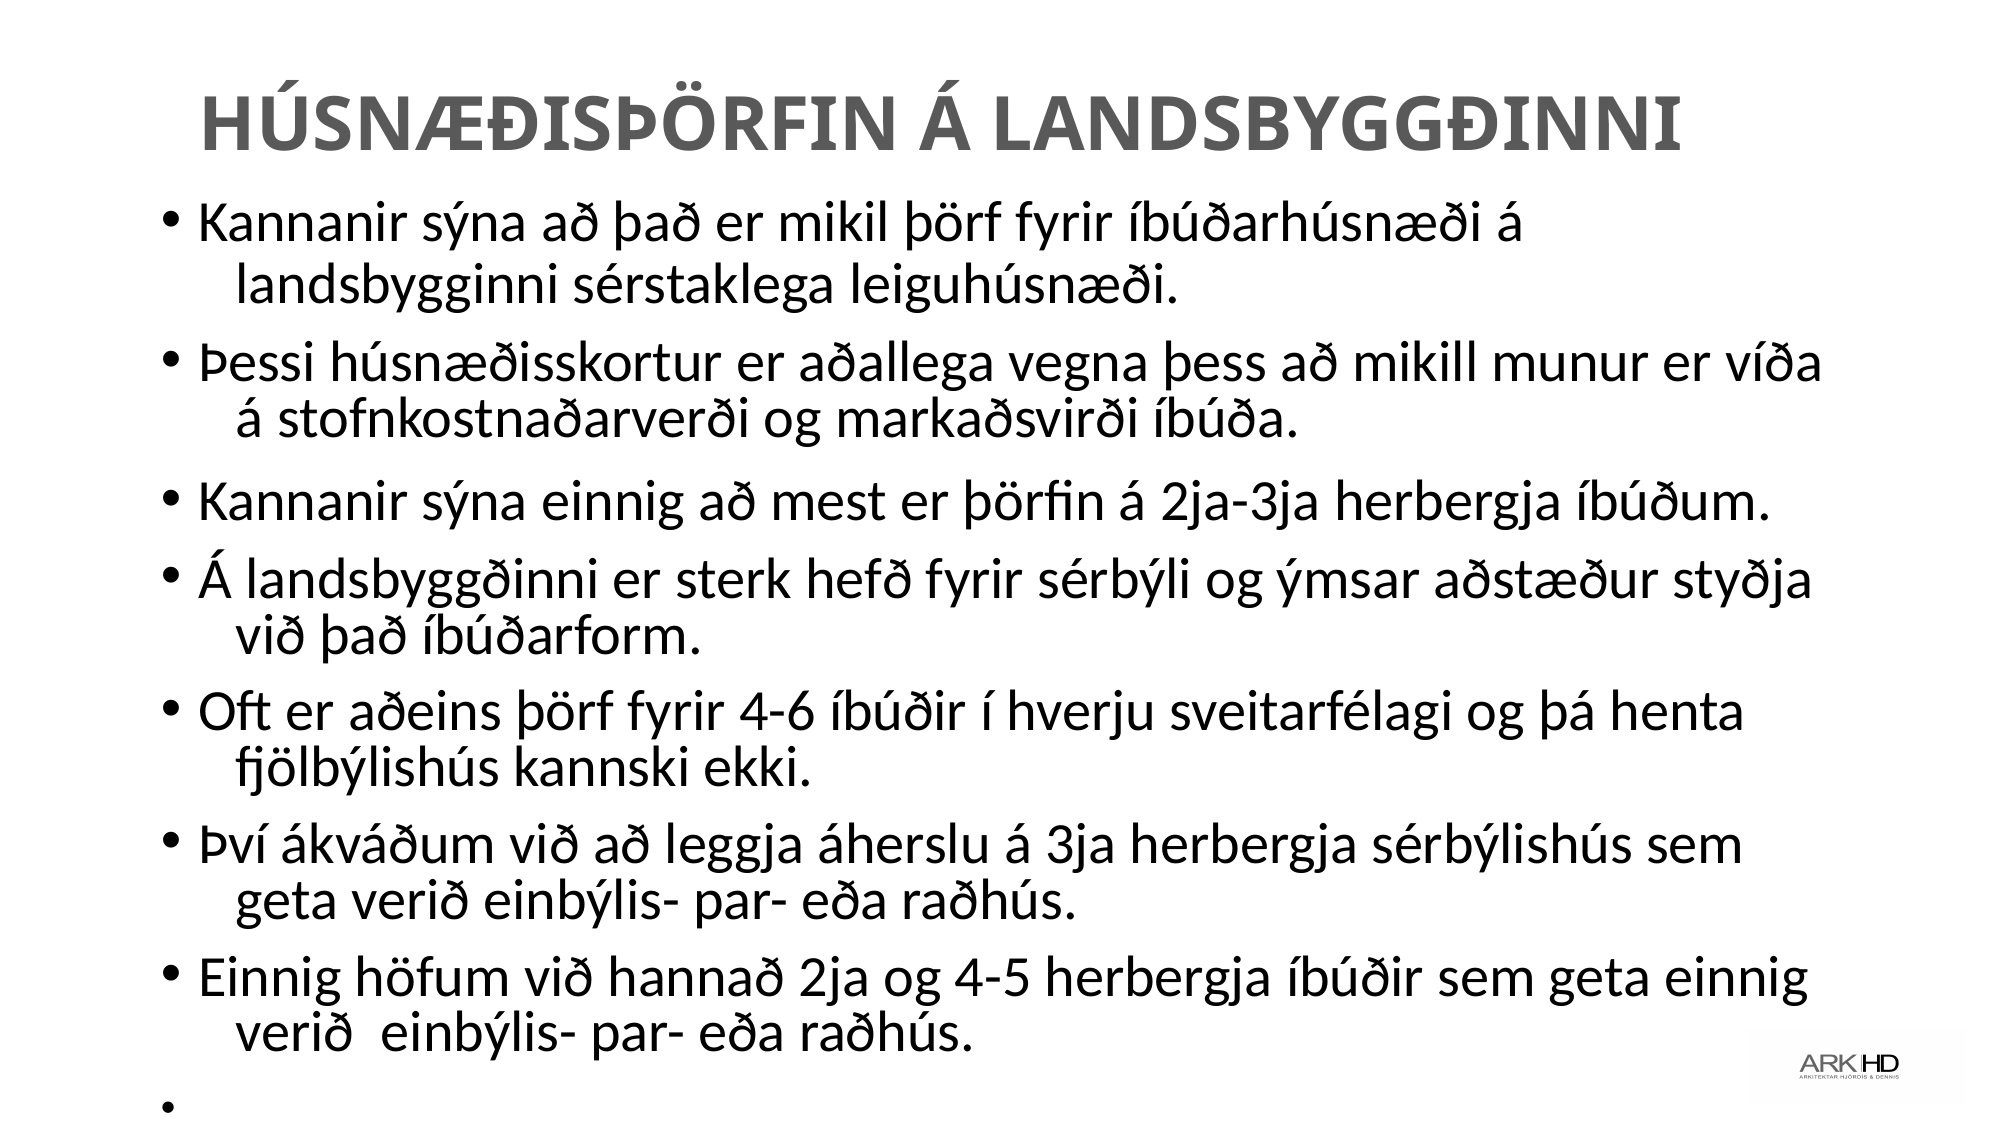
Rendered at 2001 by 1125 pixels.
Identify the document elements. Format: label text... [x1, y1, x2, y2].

picture [1745, 1029, 1966, 1104]
title HÚSNÆÐISÞÖRFIN Á LANDSBYGGÐINNI [183, 78, 1919, 184]
list Kannanir sýna að það er mikil þörf fyrir íbúðarhúsnæði á landsbygginni sérstaklega leiguhúsnæði. Þessi húsnæðisskortur er aðallega vegna þess að mikill munur er víða á stofnkostnaðarverði og markaðsvirði íbúða. Kannanir sýna einnig að mest er þörfin á 2ja-3ja herbergja íbúðum. Á landsbyggðinni er sterk hefð fyrir sérbýli og ýmsar aðstæður styðja við það íbúðarform. Oft er aðeins þörf fyrir 4-6 íbúðir í hverju sveitarfélagi og þá henta fjölbýlishús kannski ekki. Því ákváðum við að leggja áherslu á 3ja herbergja sérbýlishús sem geta verið einbýlis- par- eða raðhús. Einnig höfum við hannað 2ja og 4-5 herbergja íbúðir sem geta einnig verið einbýlis- par- eða raðhús. [145, 183, 1871, 1088]
